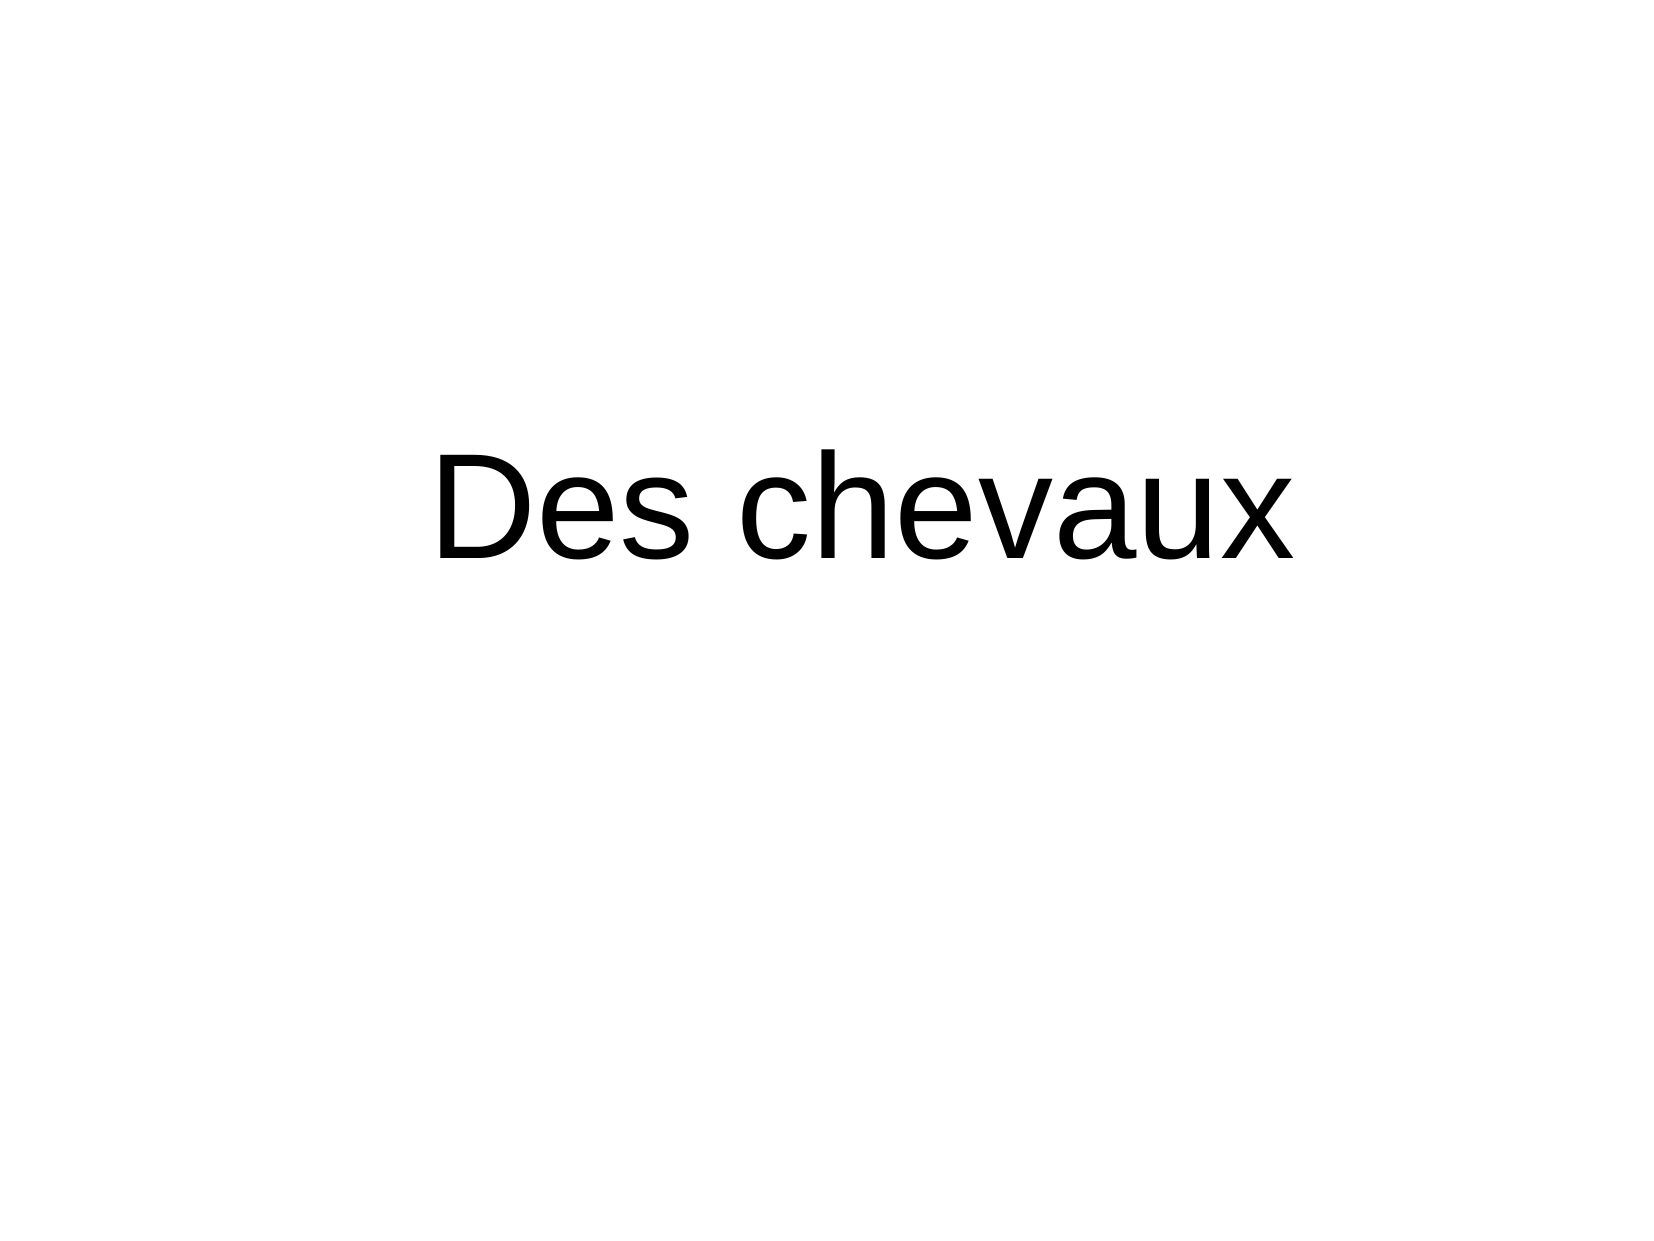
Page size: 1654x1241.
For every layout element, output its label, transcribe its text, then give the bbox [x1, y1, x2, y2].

text_box Des chevaux [413, 415, 1480, 680]
